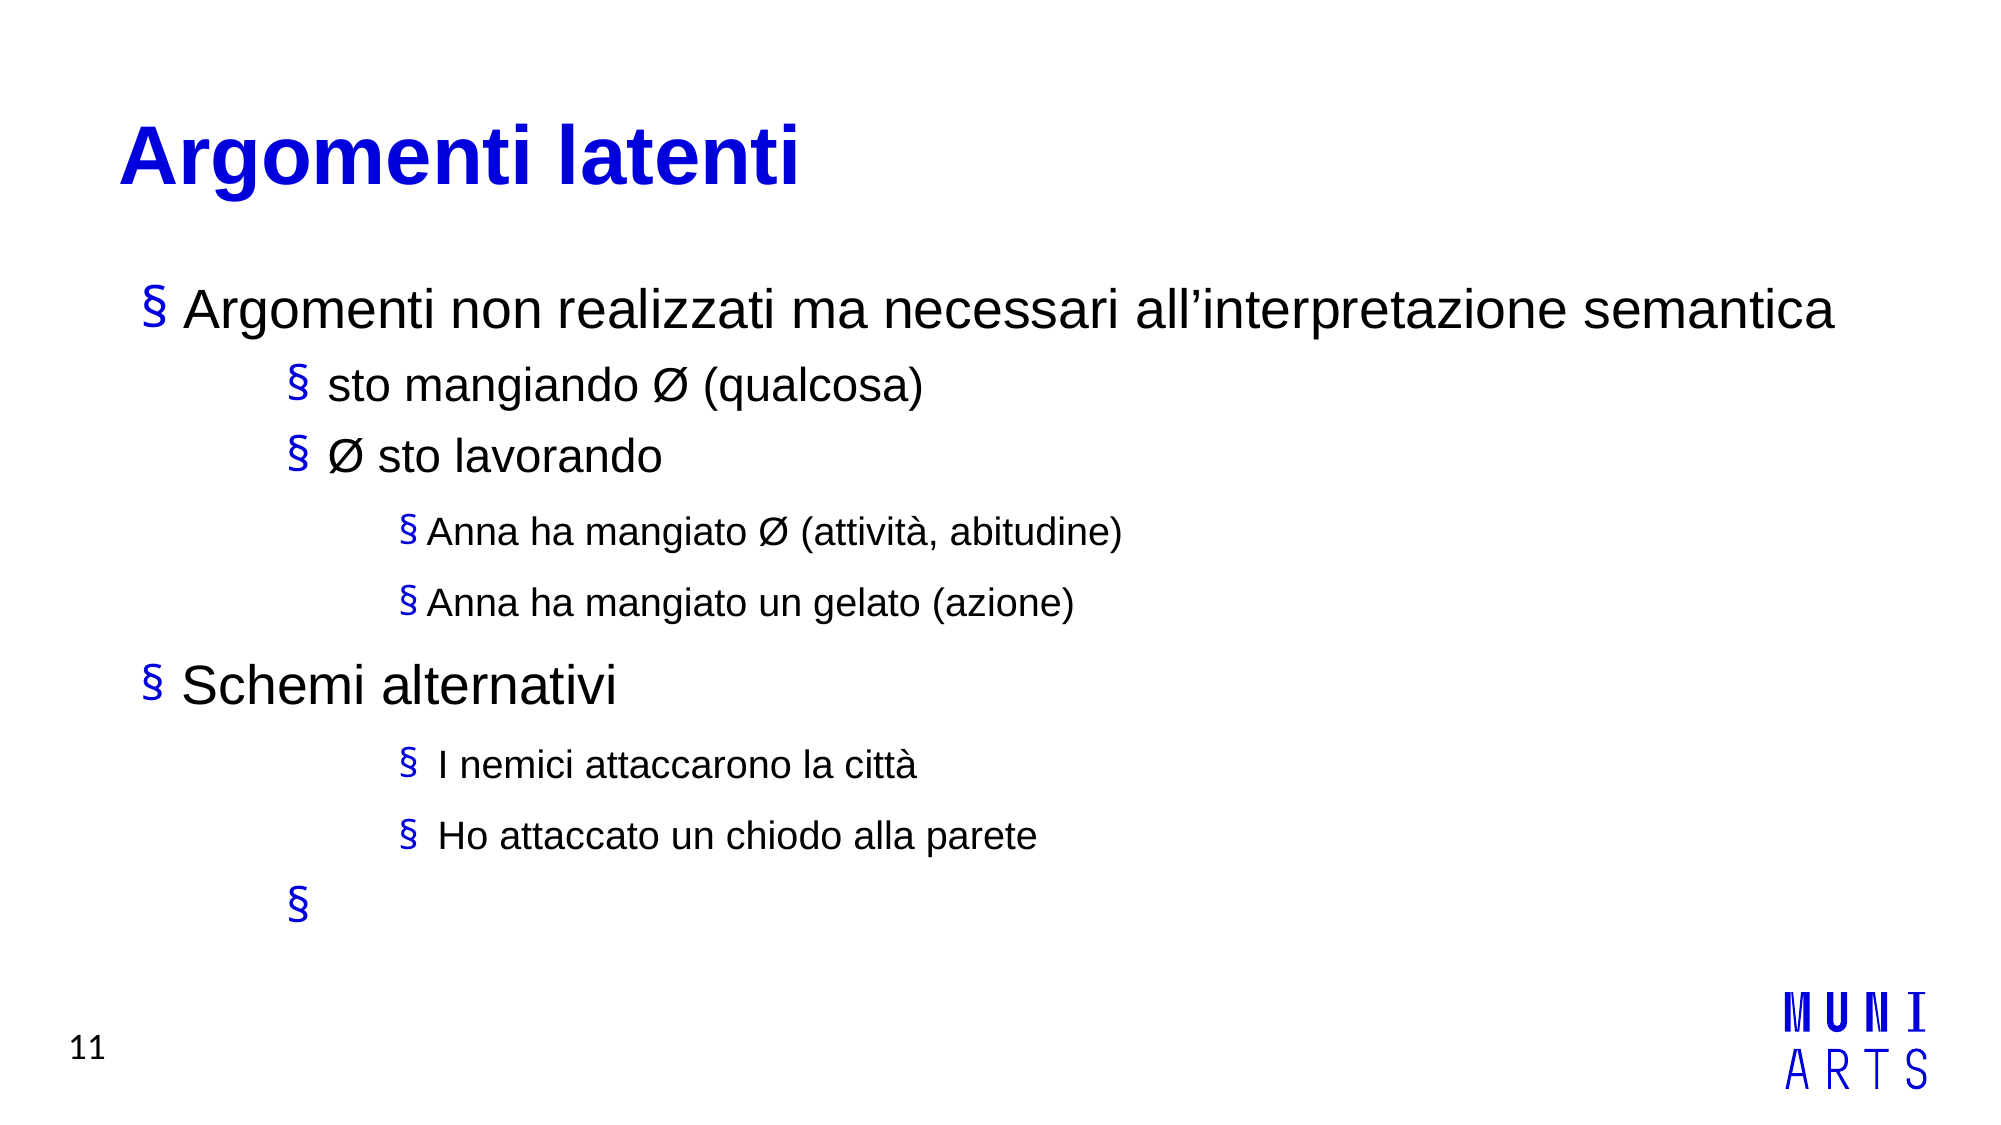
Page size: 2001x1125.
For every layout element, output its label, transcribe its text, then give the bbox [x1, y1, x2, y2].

text_box [67, 1021, 110, 1063]
list Argomenti non realizzati ma necessari all’interpretazione semantica sto mangiando Ø (qualcosa) Ø sto lavorando Anna ha mangiato Ø (attività, abitudine) Anna ha mangiato un gelato (azione) Schemi alternativi I nemici attaccarono la città Ho attaccato un chiodo alla parete [118, 268, 1976, 860]
title Argomenti latenti [118, 118, 1883, 193]
